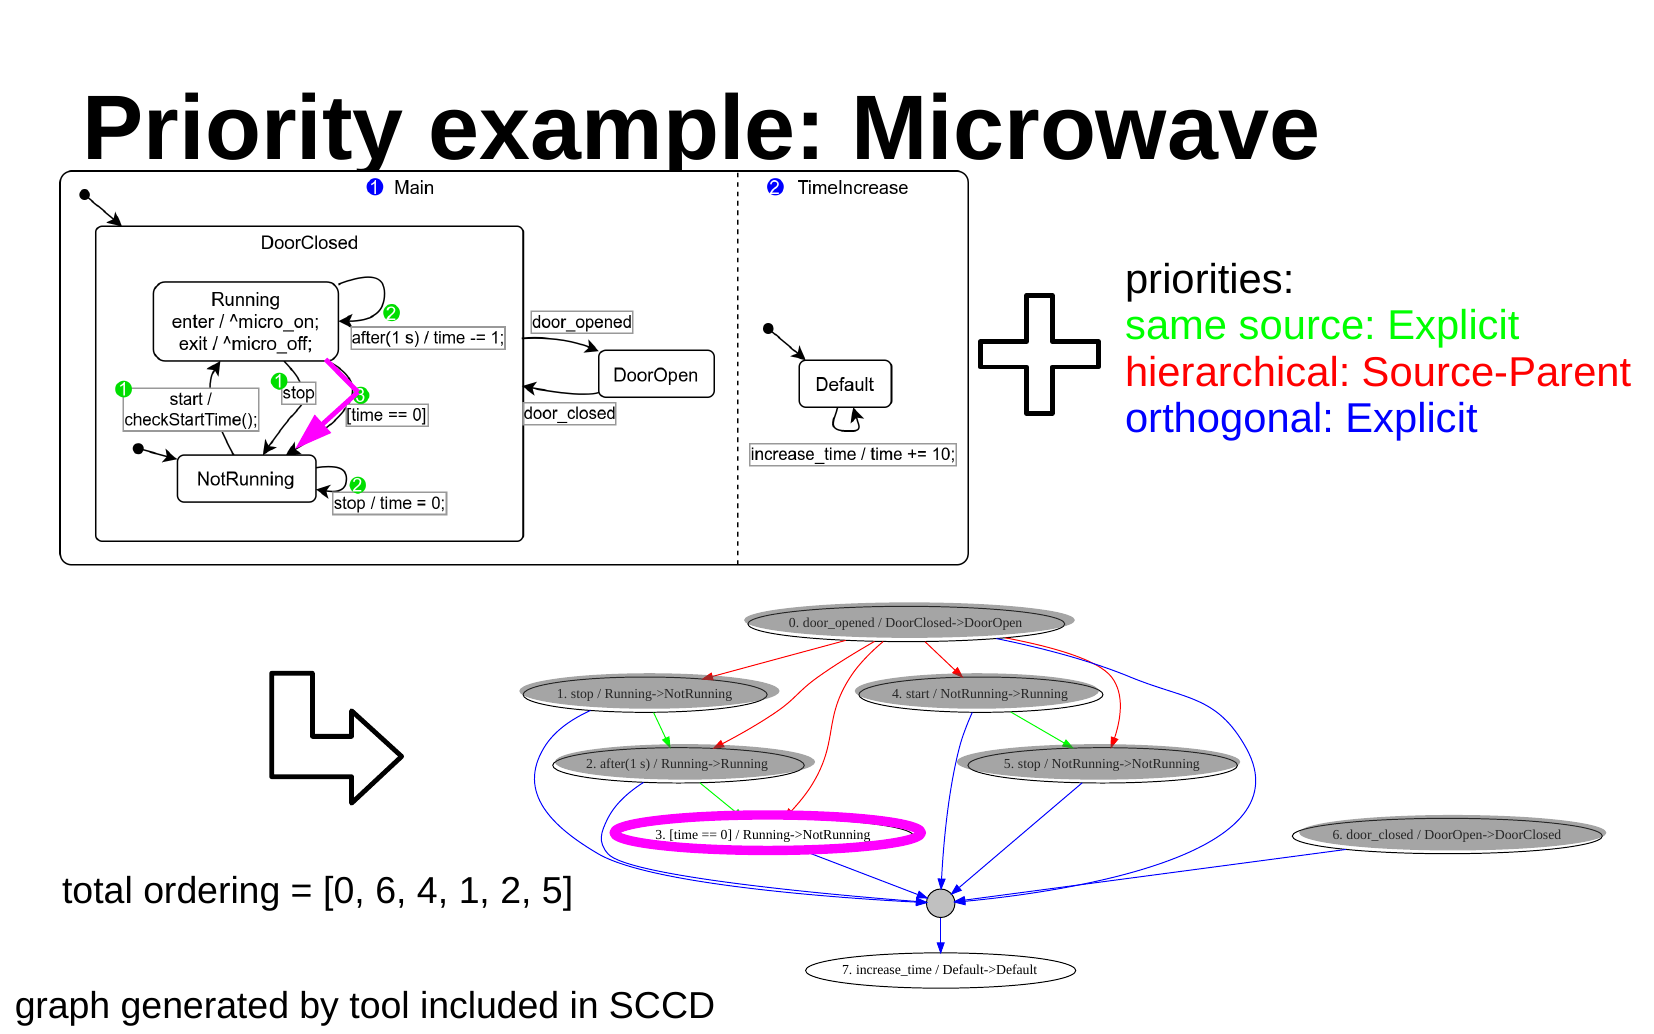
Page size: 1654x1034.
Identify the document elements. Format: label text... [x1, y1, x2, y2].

text_box [519, 673, 780, 709]
text_box [271, 673, 402, 804]
picture [59, 170, 969, 567]
text_box priorities: same source: Explicit hierarchical: Source-Parent orthogonal: Explicit [1110, 248, 1654, 461]
text_box [854, 673, 1099, 709]
text_box graph generated by tool included in SCCD [0, 976, 1465, 1034]
picture [519, 602, 1607, 993]
text_box [554, 744, 816, 780]
text_box [744, 602, 1075, 638]
title Priority example: Microwave [82, 41, 1571, 214]
text_box [956, 744, 1241, 780]
text_box total ordering = [0, 6, 4, 1, 2, 5] [47, 862, 603, 962]
text_box [1299, 814, 1607, 851]
